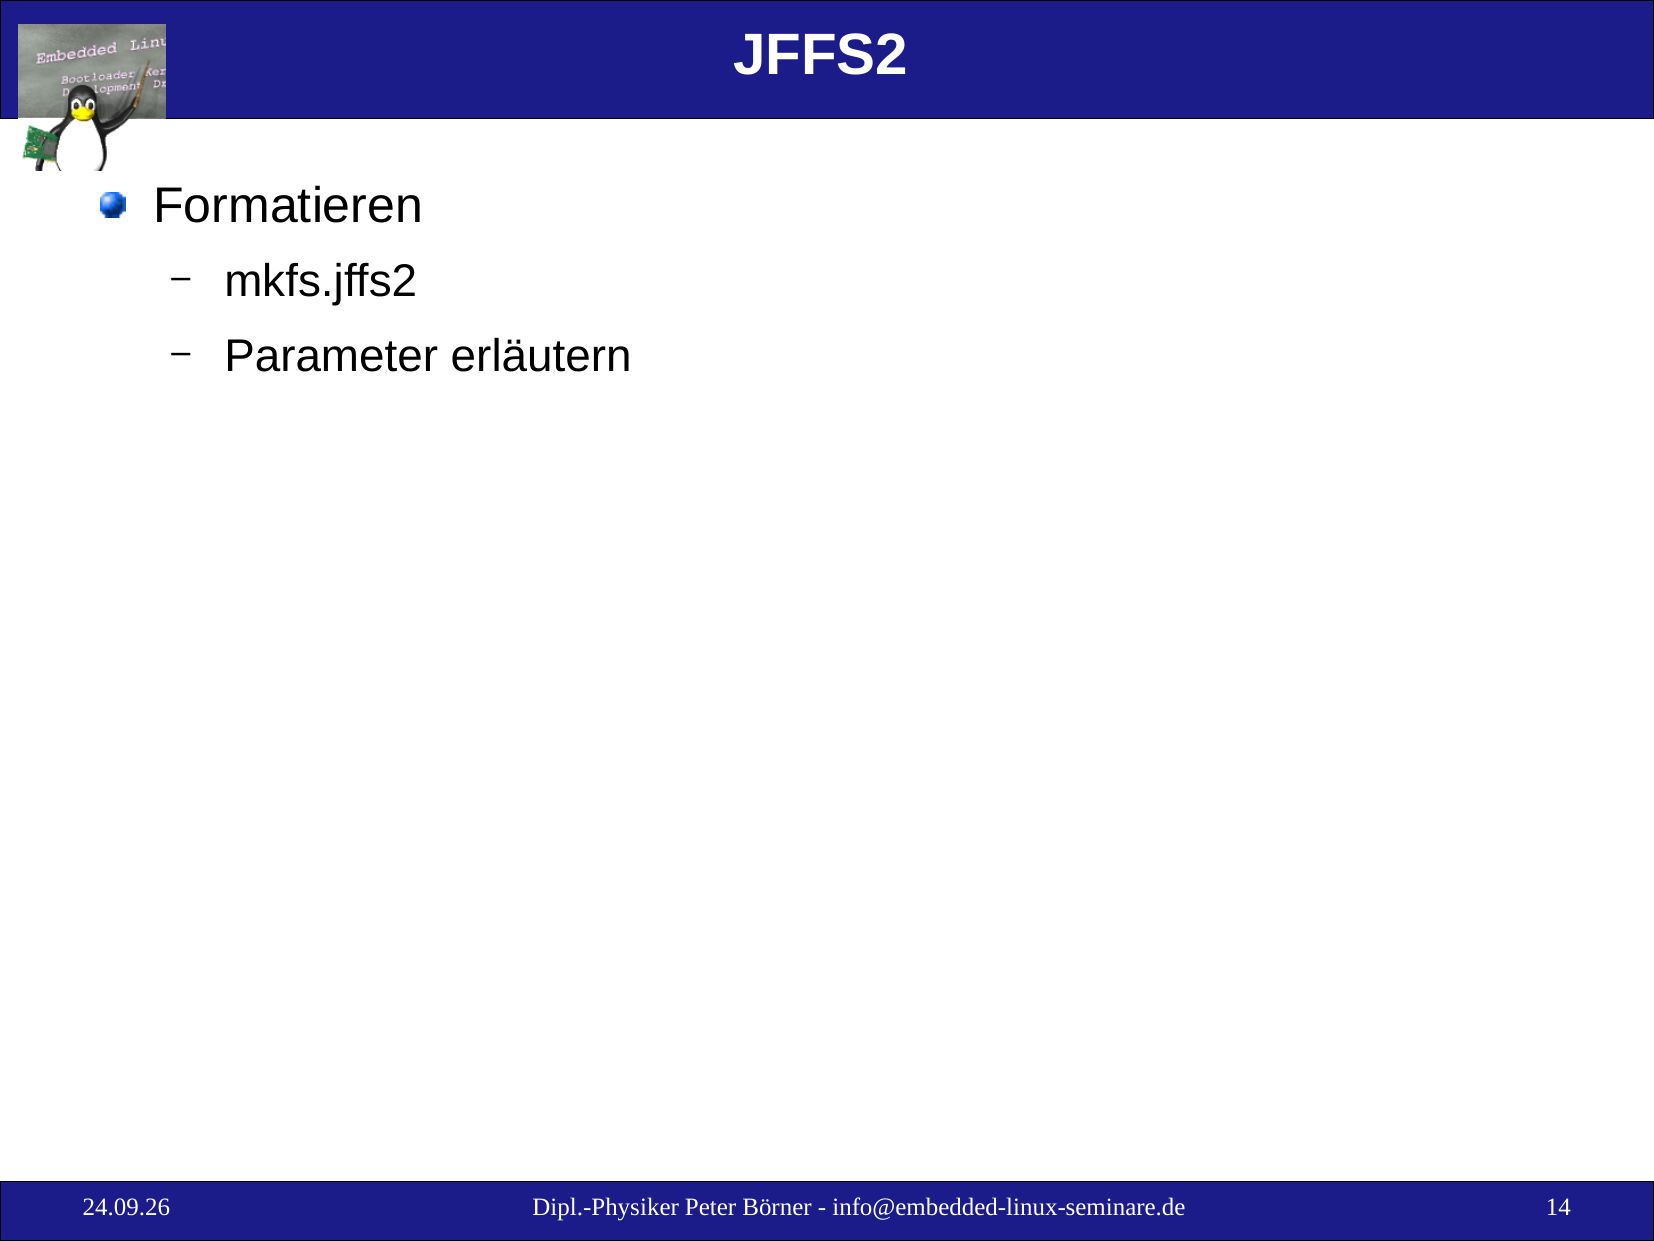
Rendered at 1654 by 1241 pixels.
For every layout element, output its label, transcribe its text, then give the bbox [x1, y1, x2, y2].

list Formatieren mkfs.jffs2 Parameter erläutern [82, 177, 1571, 1152]
title JFFS2 [76, 19, 1565, 89]
picture [18, 24, 166, 171]
